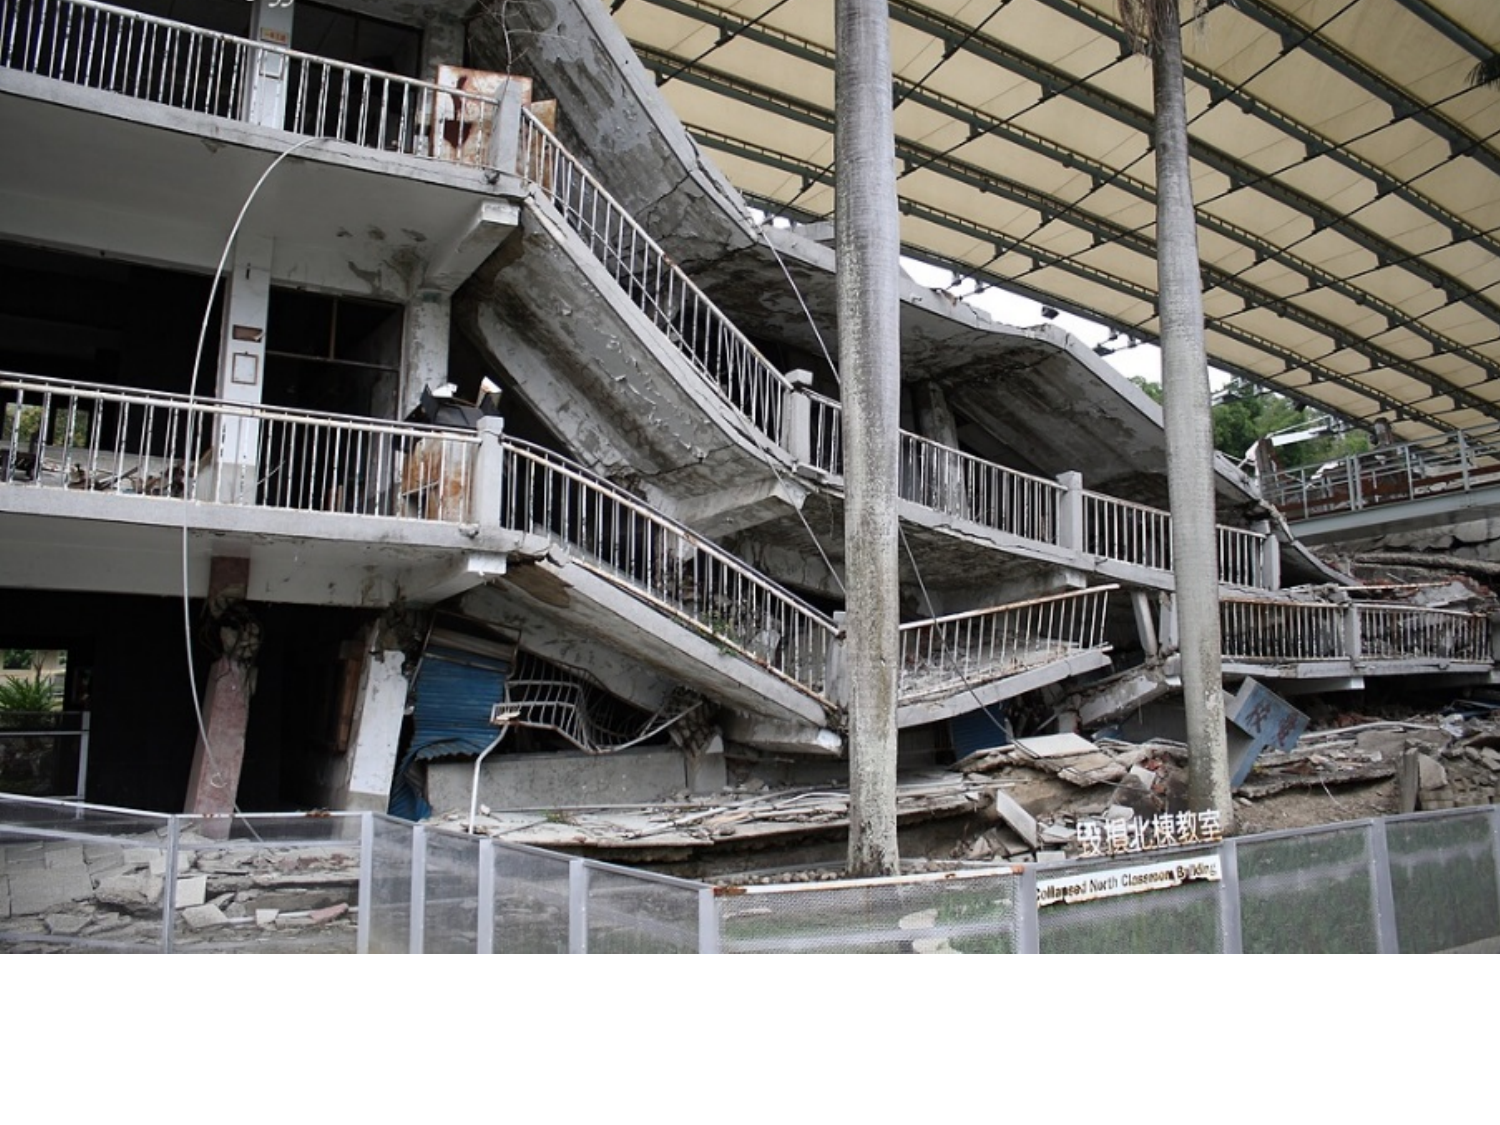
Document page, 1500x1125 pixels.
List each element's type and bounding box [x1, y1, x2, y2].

picture [0, 0, 1500, 954]
